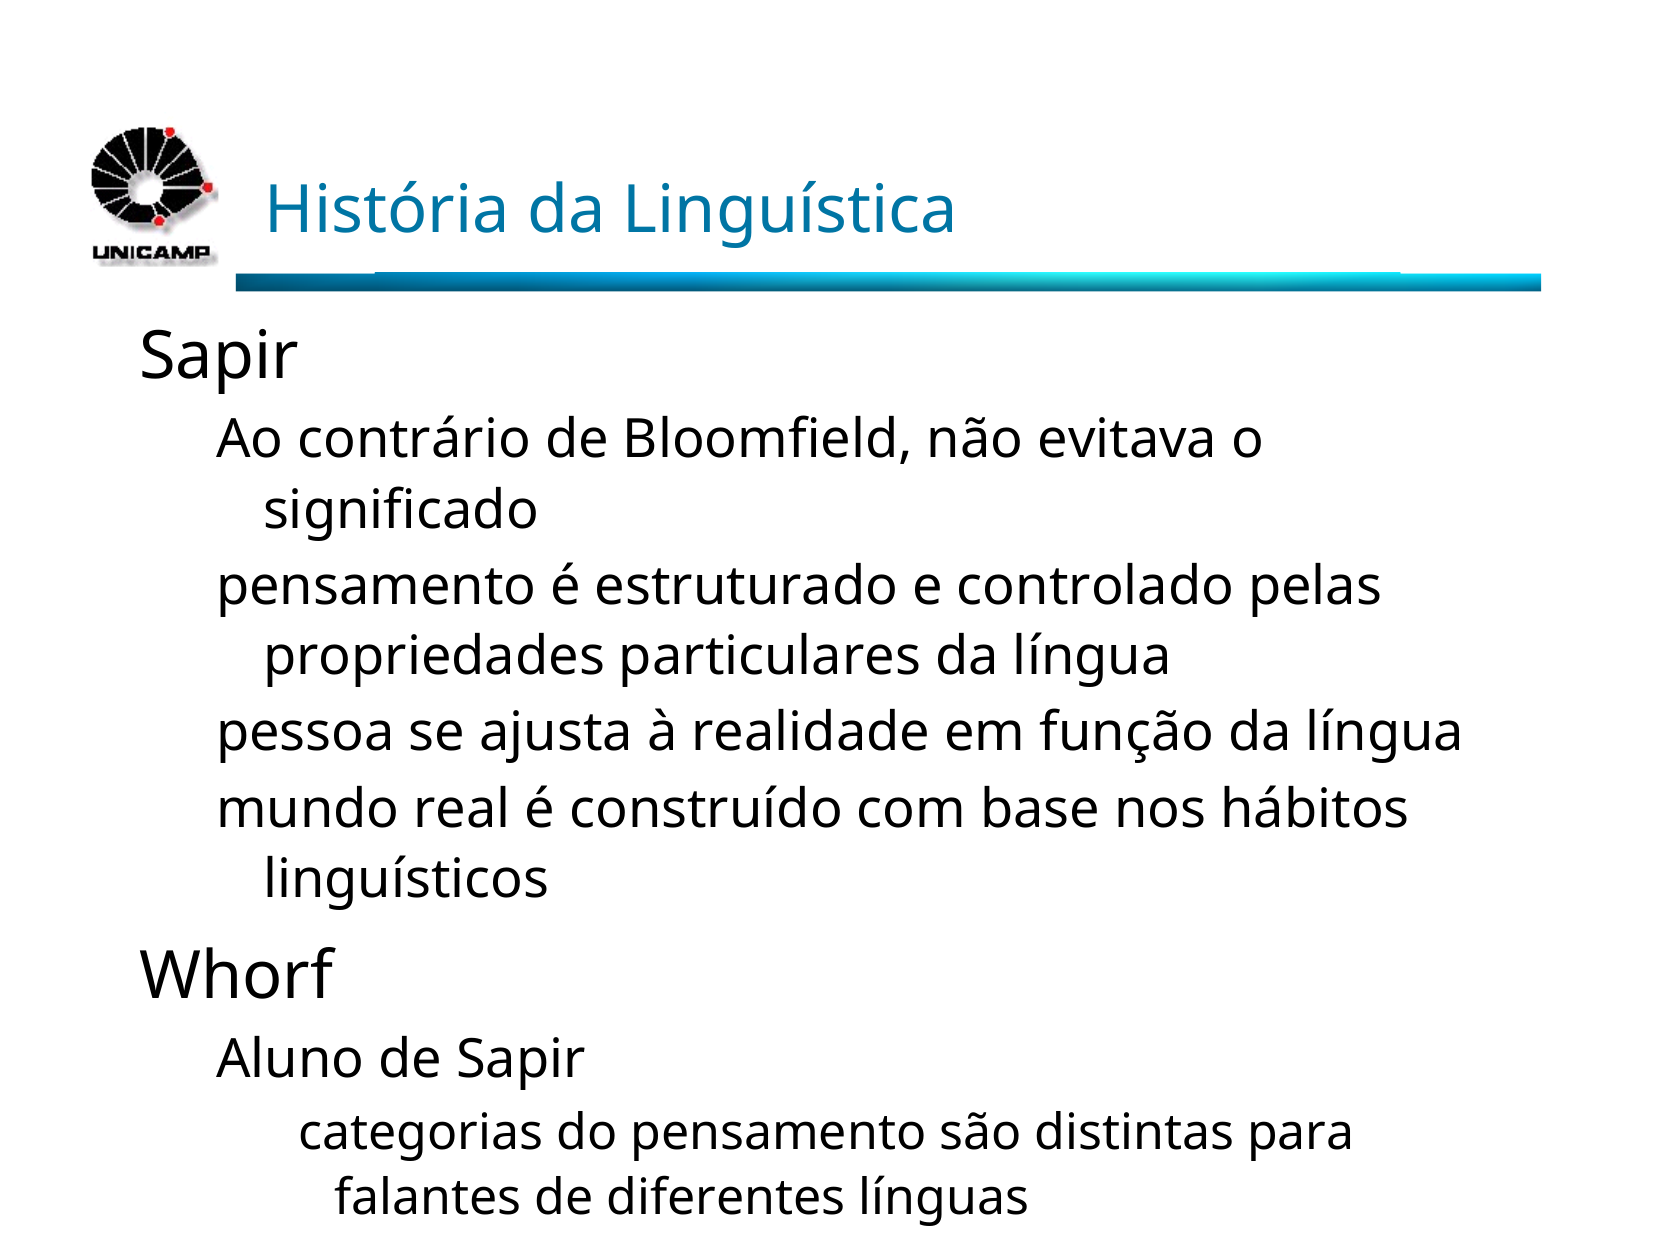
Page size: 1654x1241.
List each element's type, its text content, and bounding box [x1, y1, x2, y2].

title História da Linguística [264, 42, 1534, 250]
picture [125, 272, 1654, 295]
list Sapir Ao contrário de Bloomfield, não evitava o significado pensamento é estruturado e controlado pelas propriedades particulares da língua pessoa se ajusta à realidade em função da língua mundo real é construído com base nos hábitos linguísticos Whorf Aluno de Sapir categorias do pensamento são distintas para falantes de diferentes línguas [121, 309, 1534, 1182]
